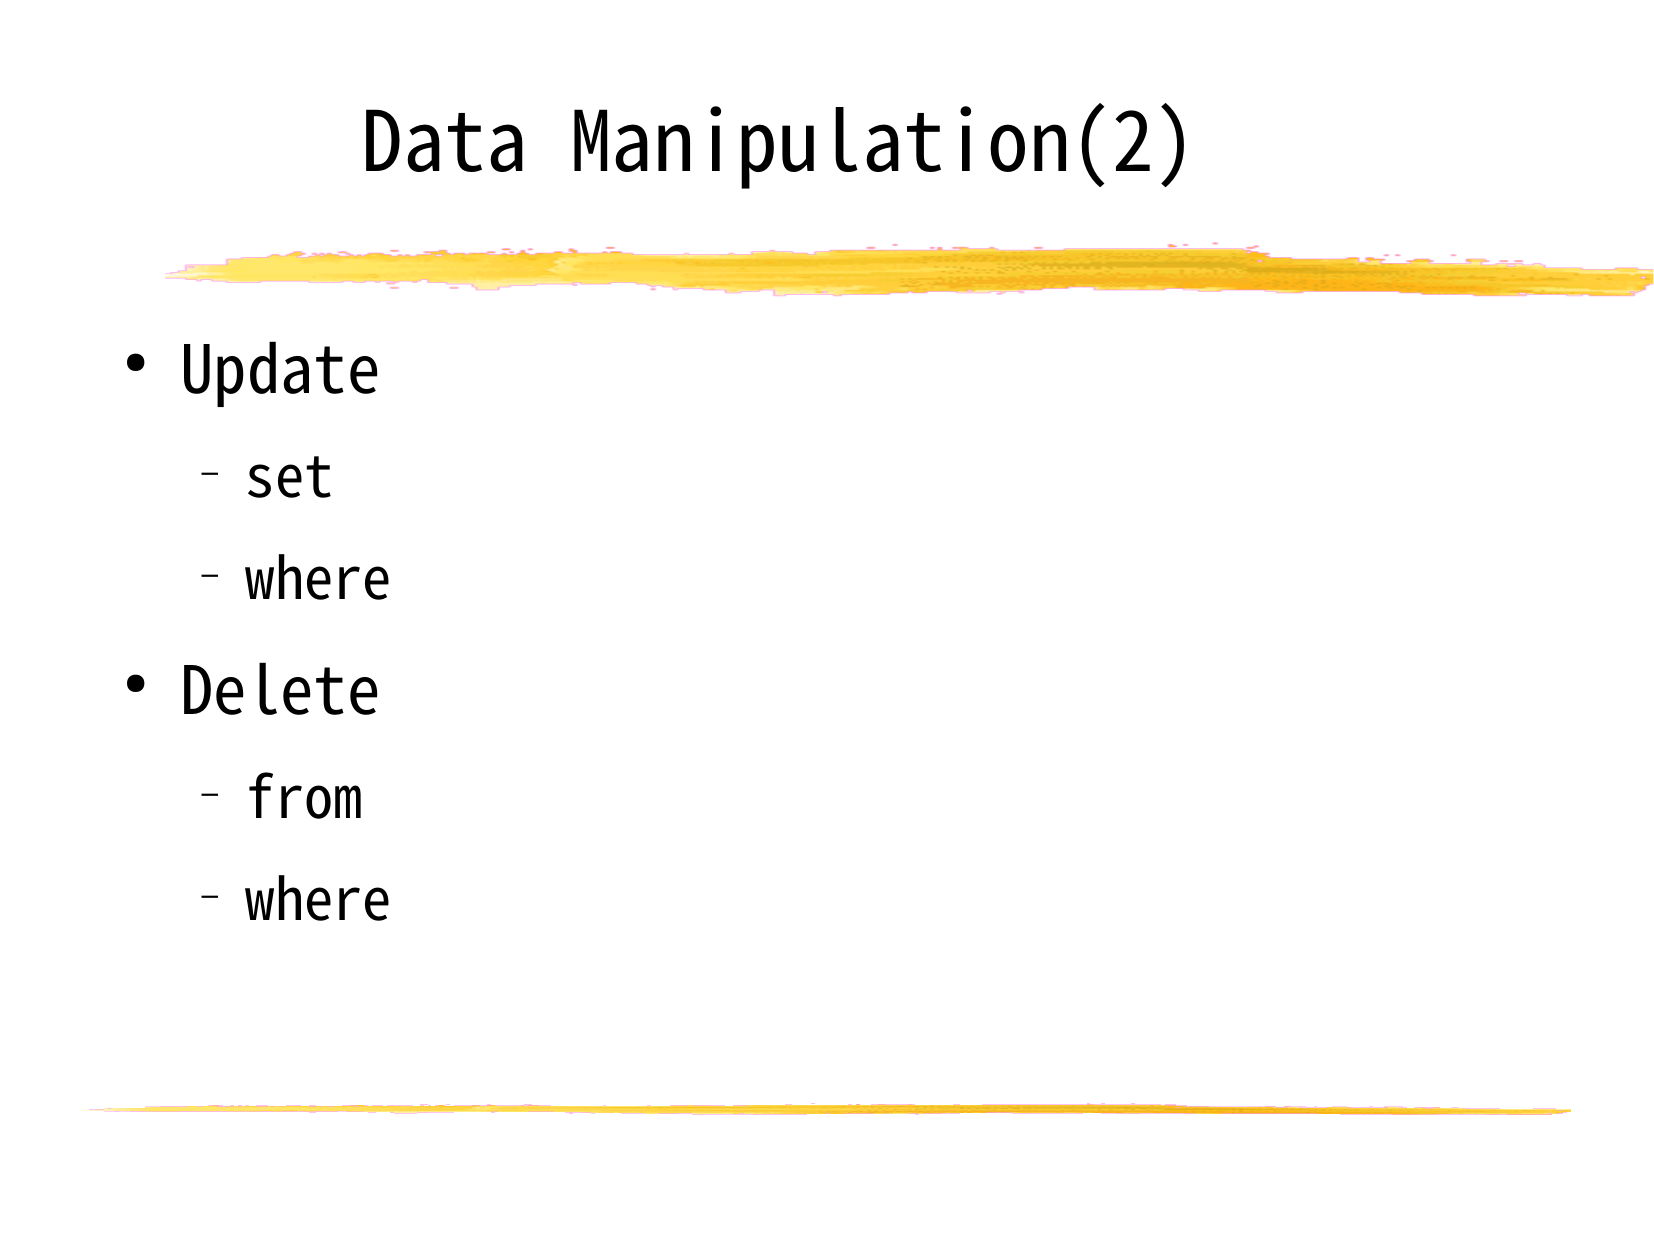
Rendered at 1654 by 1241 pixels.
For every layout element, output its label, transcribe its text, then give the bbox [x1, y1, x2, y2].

picture [165, 237, 1654, 308]
title Data Manipulation(2) [76, 28, 1482, 235]
list Update set where Delete from where [124, 310, 1530, 1103]
picture [82, 1102, 1571, 1117]
